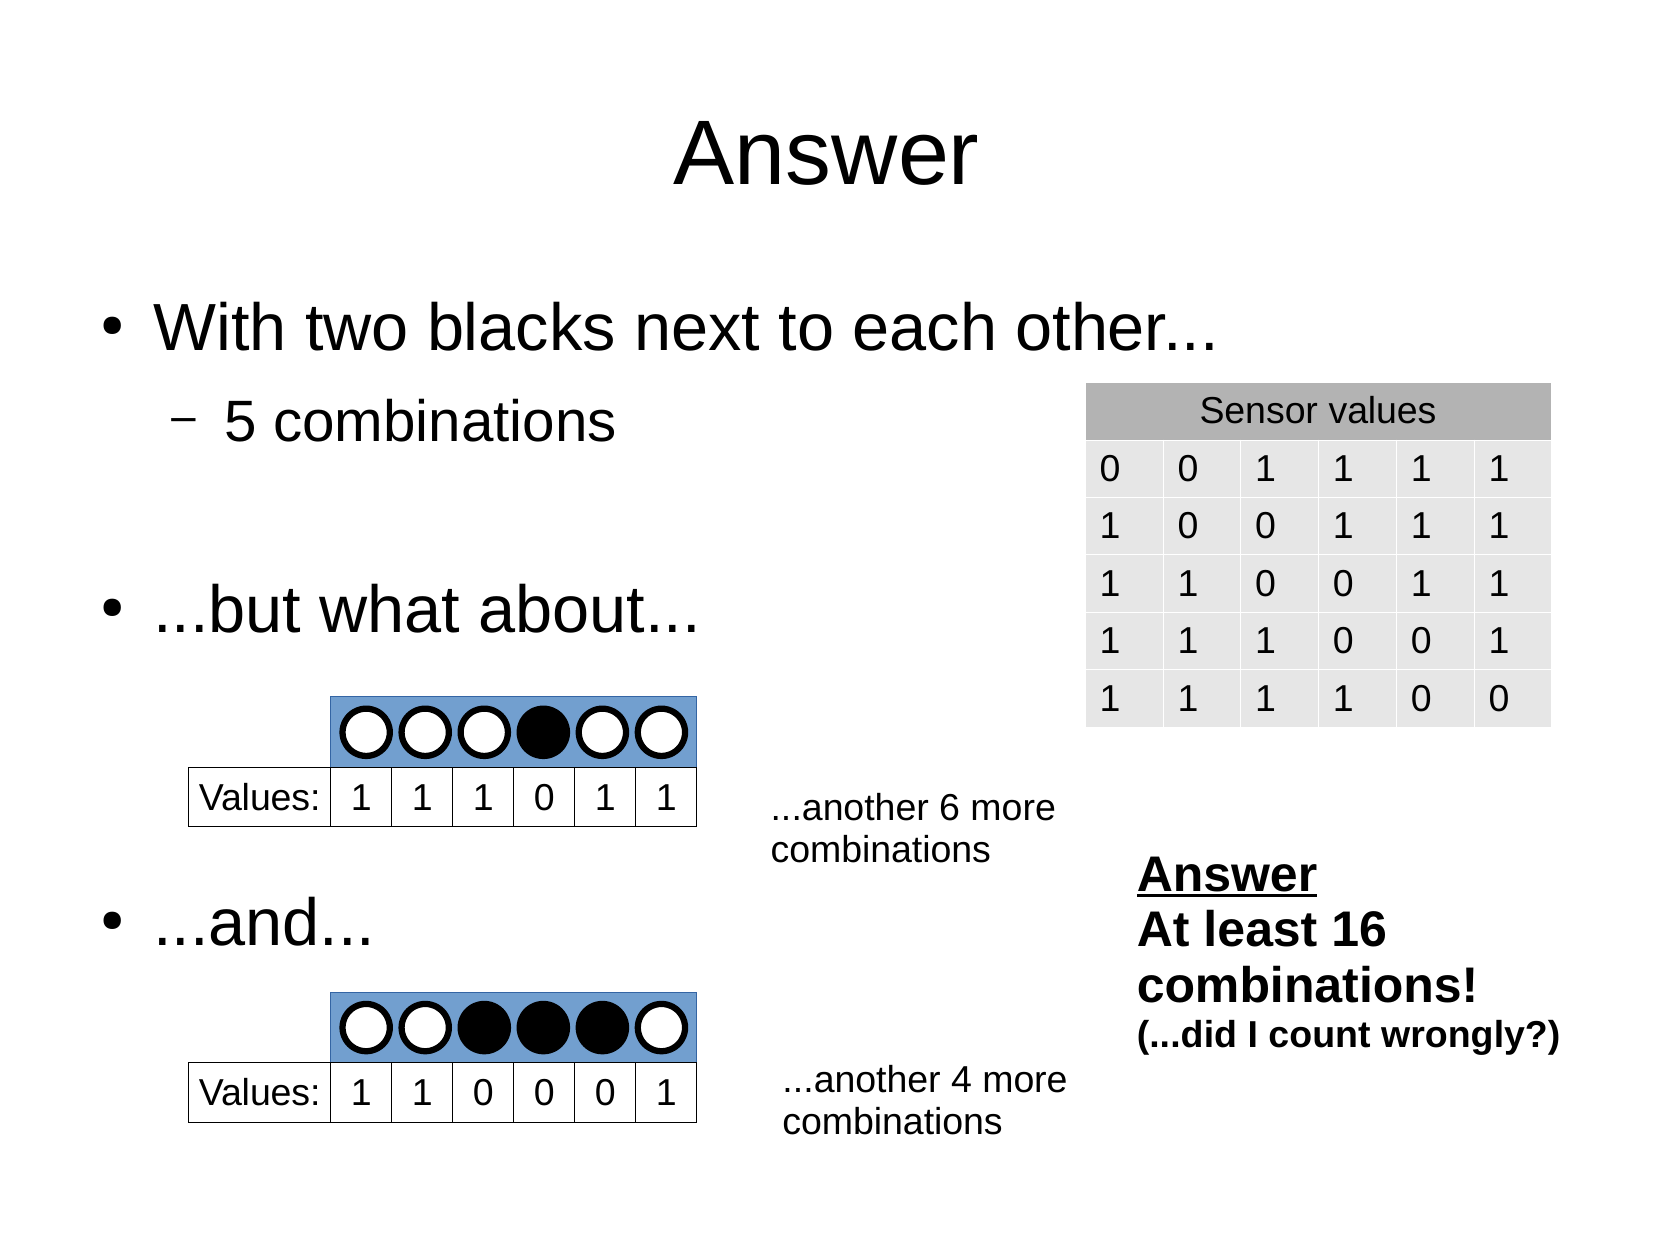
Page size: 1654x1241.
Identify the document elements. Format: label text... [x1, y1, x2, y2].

text_box 1 [331, 767, 392, 827]
text_box Values: [188, 1062, 331, 1123]
text_box 0 [575, 1062, 636, 1123]
table_cell 1 [1164, 670, 1240, 727]
table_cell 0 [1397, 670, 1474, 727]
table_cell 1 [1086, 670, 1163, 727]
text_box [330, 696, 697, 767]
text_box 1 [636, 1062, 697, 1123]
text_box ...another 6 more combinations [755, 779, 1123, 879]
table_header Sensor values [1086, 383, 1551, 440]
table_cell 0 [1475, 670, 1551, 727]
text_box 1 [392, 1062, 453, 1123]
table_cell 1 [1475, 555, 1551, 612]
table_cell 1 [1319, 498, 1396, 554]
table_cell 1 [1319, 441, 1396, 497]
text_box Values: [188, 767, 331, 827]
text_box Answer At least 16 combinations! (...did I count wrongly?) [1122, 838, 1630, 1123]
table_cell 1 [1086, 555, 1163, 612]
text_box 1 [392, 767, 453, 827]
text_box 0 [514, 767, 575, 827]
text_box 1 [331, 1062, 392, 1123]
table_cell 1 [1241, 613, 1318, 669]
table_cell 1 [1164, 555, 1240, 612]
table_cell 1 [1241, 441, 1318, 497]
table_cell 0 [1086, 441, 1163, 497]
table_cell 1 [1319, 670, 1396, 727]
table_cell 1 [1397, 555, 1474, 612]
table_cell 1 [1397, 441, 1474, 497]
table_cell 0 [1319, 555, 1396, 612]
title Answer [82, 49, 1571, 257]
text_box [330, 992, 697, 1062]
list With two blacks next to each other... 5 combinations ...but what about... ...and... [82, 290, 1571, 1010]
table_cell 0 [1164, 441, 1240, 497]
table_cell 1 [1086, 498, 1163, 554]
table_cell 0 [1397, 613, 1474, 669]
table_cell 1 [1241, 670, 1318, 727]
table_cell 1 [1086, 613, 1163, 669]
text_box 1 [453, 767, 514, 827]
text_box 1 [636, 767, 697, 827]
table_cell 1 [1164, 613, 1240, 669]
table_cell 1 [1397, 498, 1474, 554]
table_cell 1 [1475, 498, 1551, 554]
text_box 1 [575, 767, 636, 827]
table_cell 0 [1241, 498, 1318, 554]
text_box 0 [453, 1062, 514, 1123]
table_cell 0 [1164, 498, 1240, 554]
table_cell 1 [1475, 613, 1551, 669]
table_cell 1 [1475, 441, 1551, 497]
text_box 0 [514, 1062, 575, 1123]
text_box ...another 4 more combinations [767, 1051, 1134, 1150]
table_cell 0 [1241, 555, 1318, 612]
table_cell 0 [1319, 613, 1396, 669]
